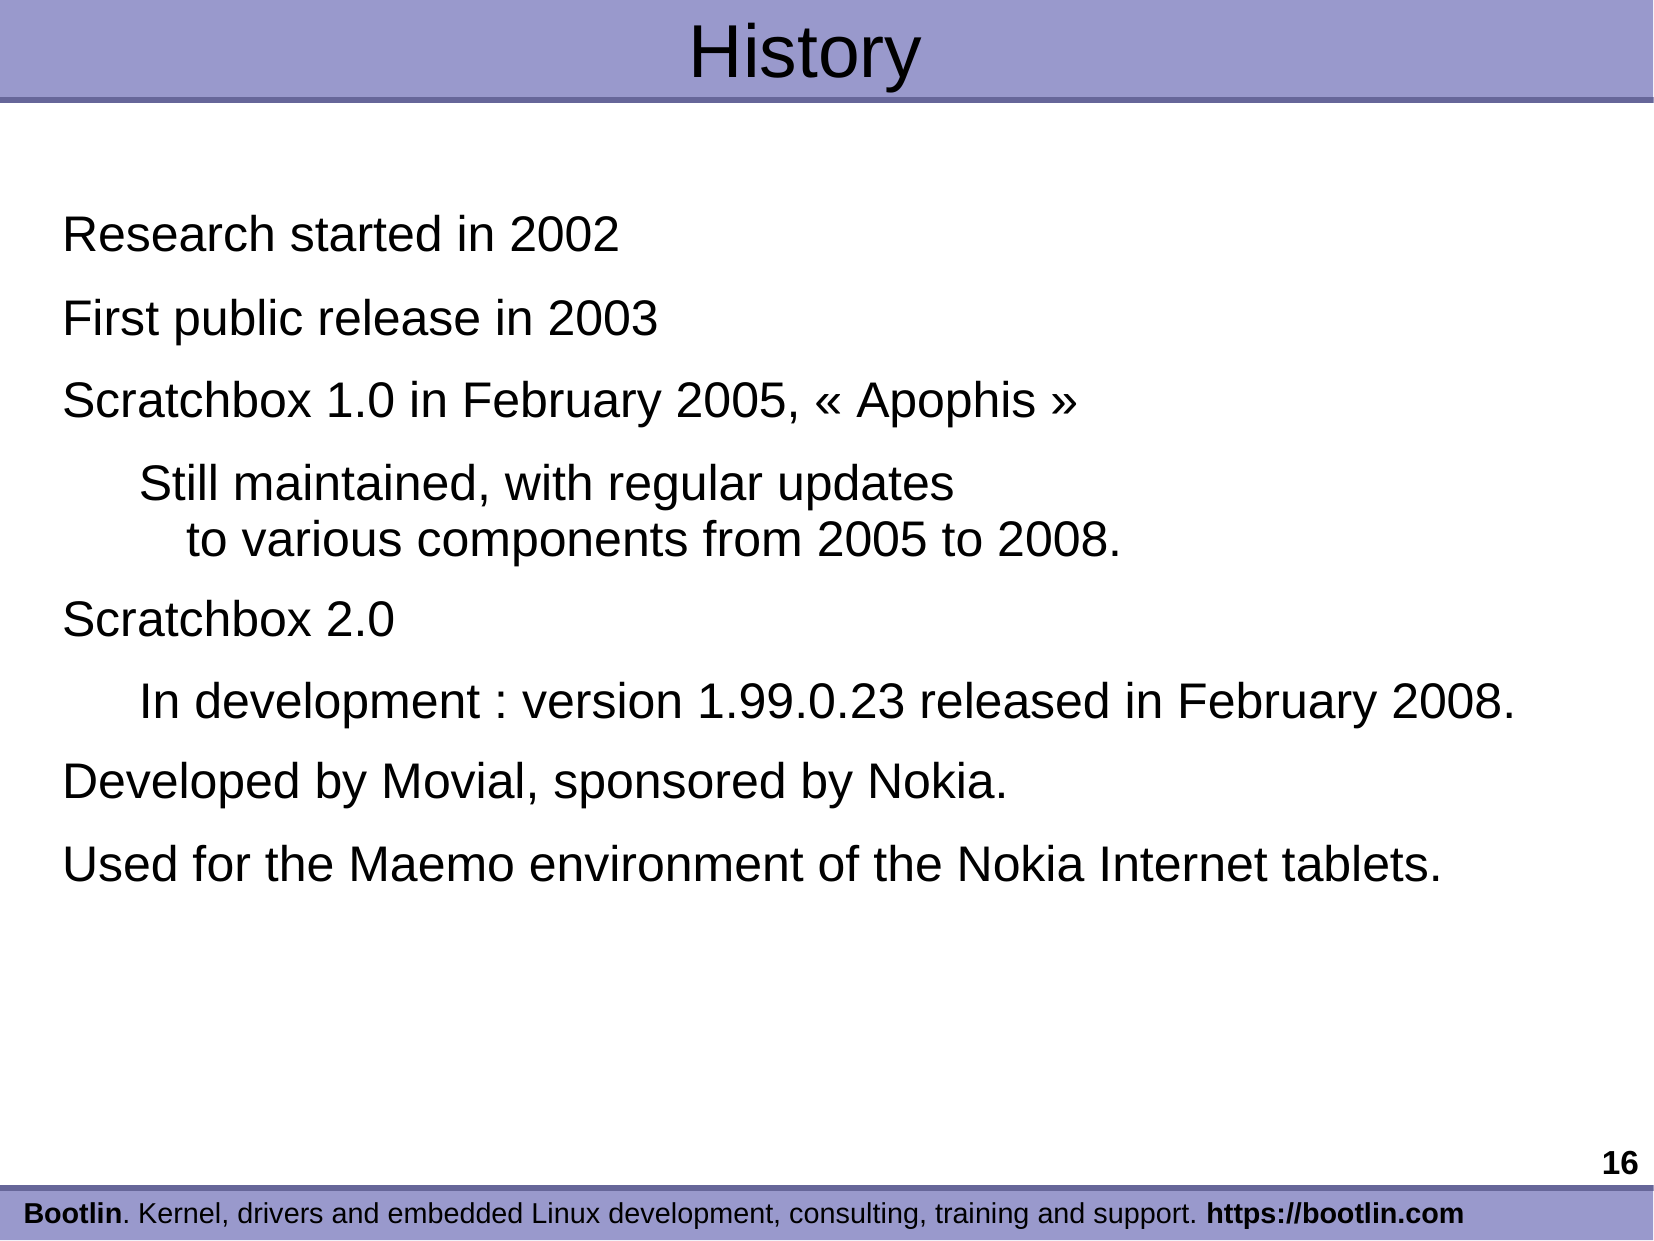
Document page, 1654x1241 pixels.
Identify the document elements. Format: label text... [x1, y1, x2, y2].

title History [60, 5, 1551, 97]
list Research started in 2002 First public release in 2003 Scratchbox 1.0 in February 2005, « Apophis » Still maintained, with regular updates to various components from 2005 to 2008. Scratchbox 2.0 In development : version 1.99.0.23 released in February 2008. Developed by Movial, sponsored by Nokia. Used for the Maemo environment of the Nokia Internet tablets. [44, 206, 1625, 1057]
